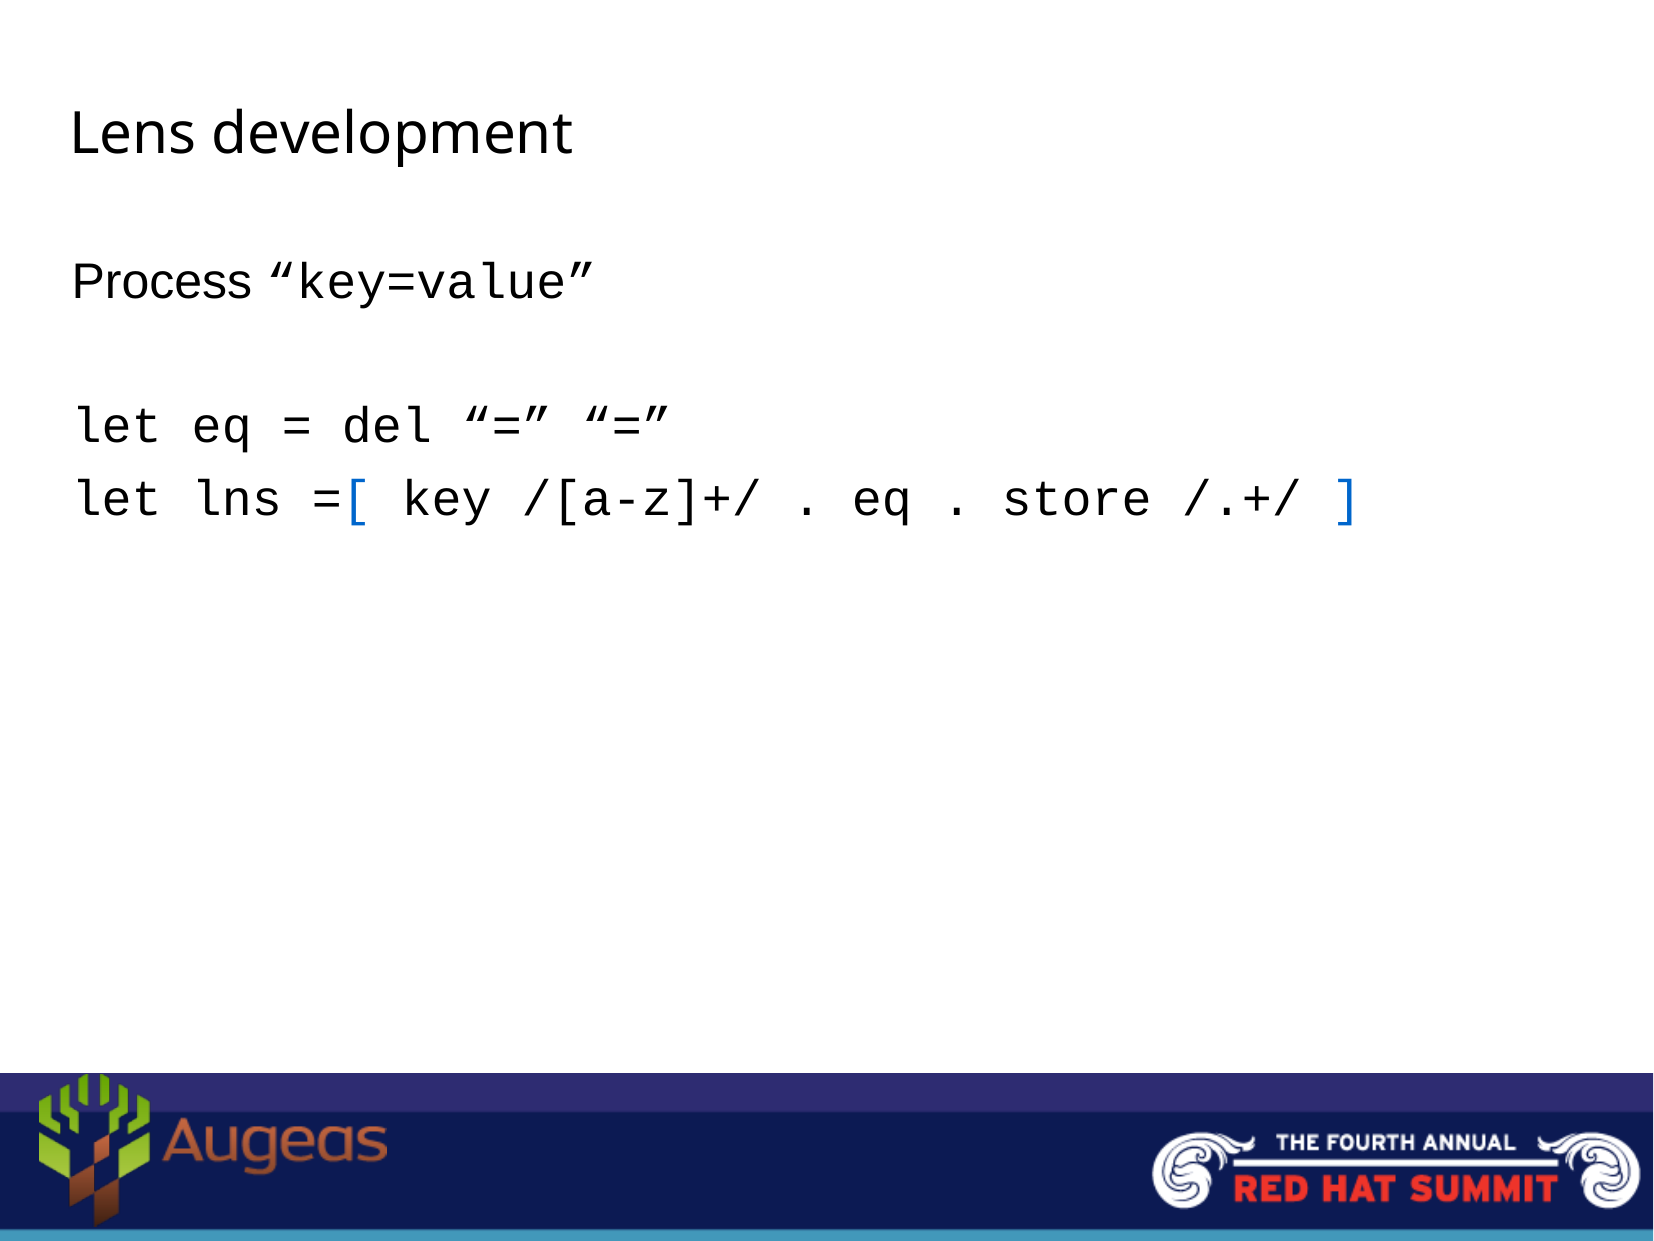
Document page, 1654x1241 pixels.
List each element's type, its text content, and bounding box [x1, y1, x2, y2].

list Process “key=value” let eq = del “=” “=” let lns =[ key /[a-z]+/ . eq . store /.+/ ] [71, 180, 1495, 1089]
title Lens development [69, 71, 1501, 190]
picture [0, 1073, 1654, 1241]
